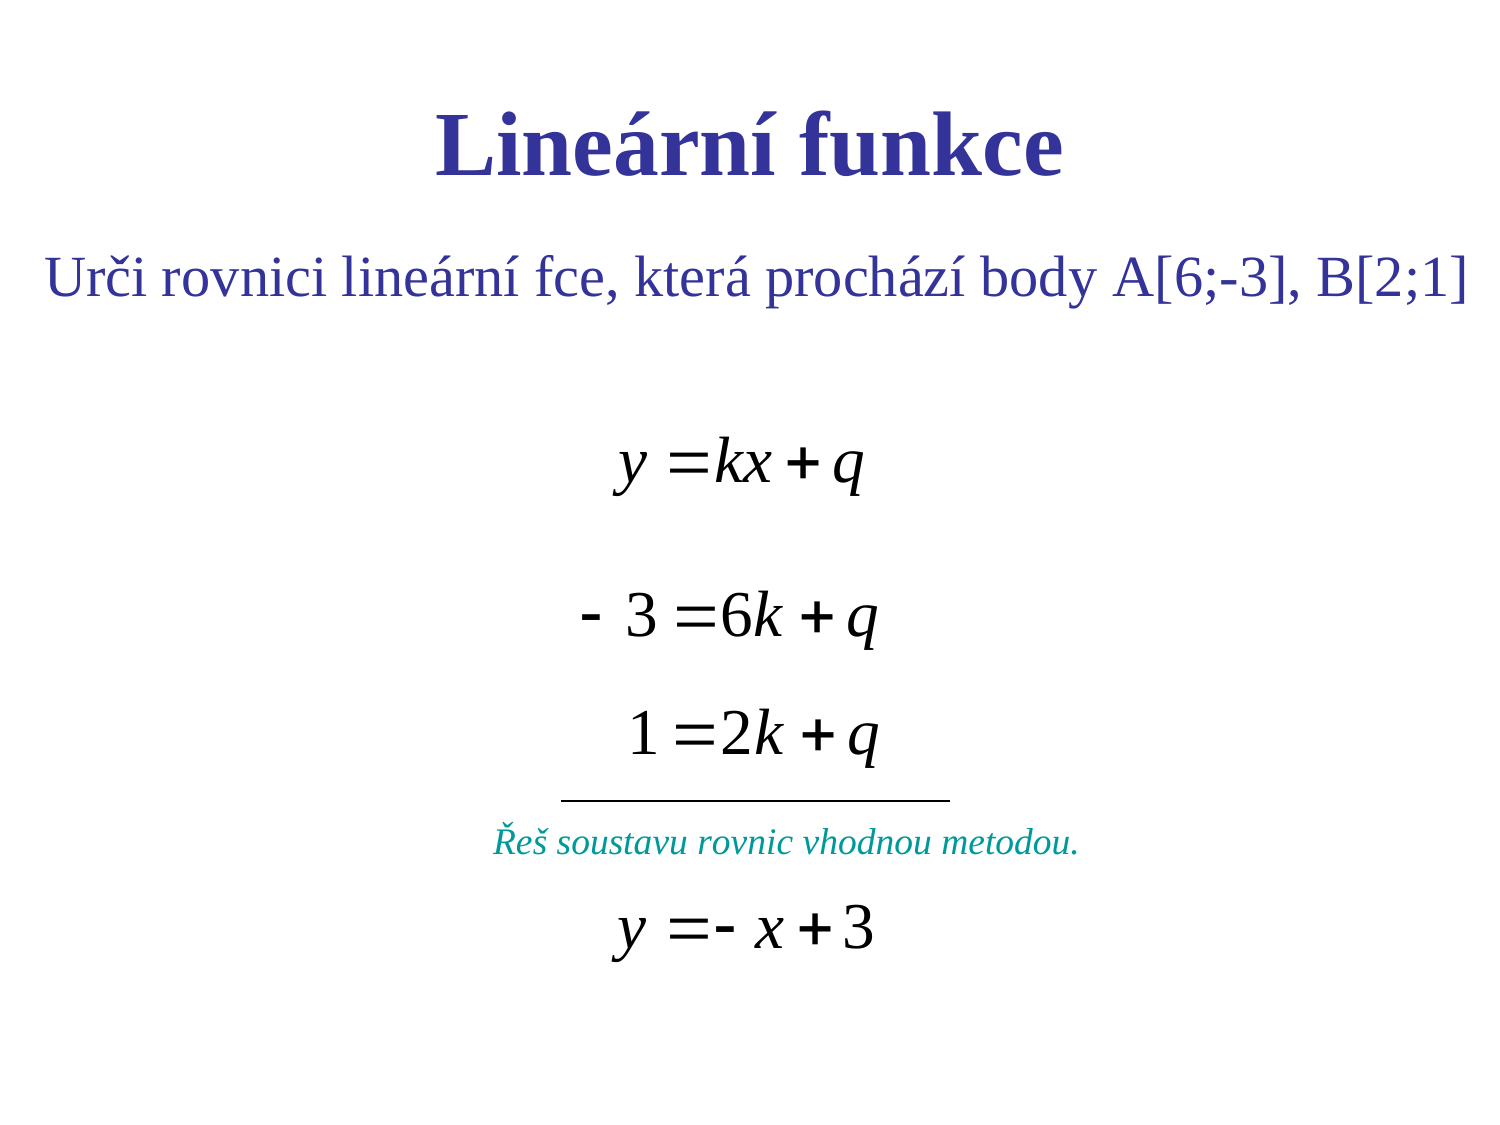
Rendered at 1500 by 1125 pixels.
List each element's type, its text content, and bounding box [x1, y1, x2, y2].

text_box Řeš soustavu rovnic vhodnou metodou. [478, 809, 1164, 870]
chart [624, 694, 892, 782]
chart [570, 576, 892, 664]
text_box Urči rovnici lineární fce, která prochází body A[6;-3], B[2;1] [29, 219, 1500, 327]
chart [602, 422, 880, 510]
chart [601, 888, 885, 977]
text_box Lineární funkce [75, 45, 1426, 233]
